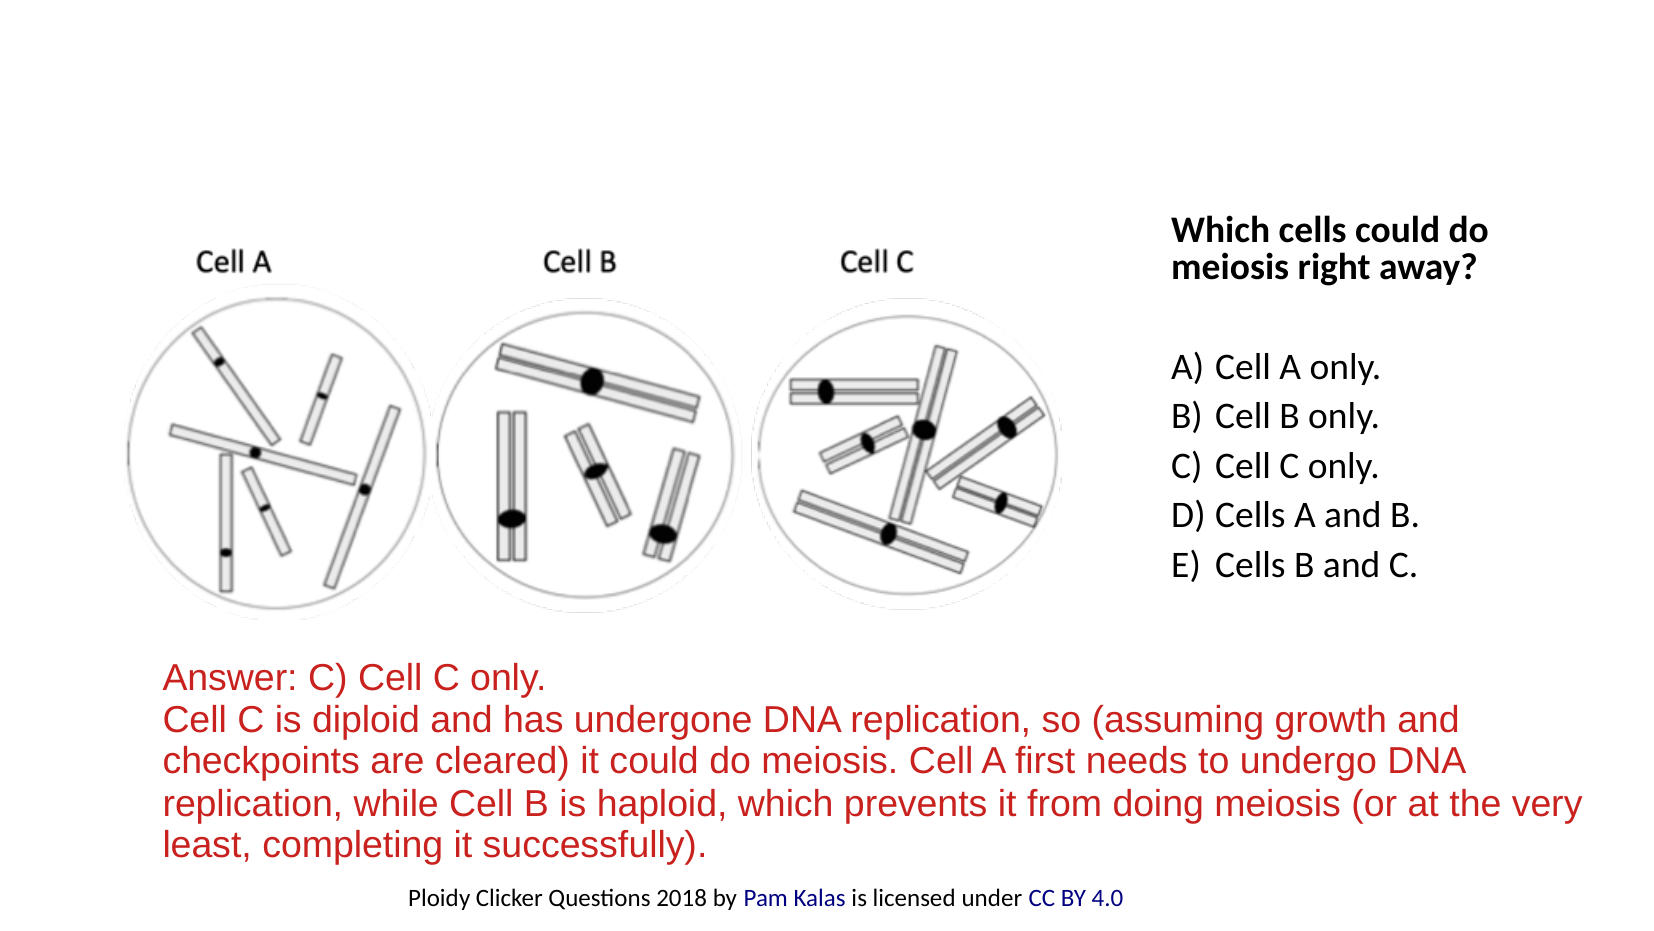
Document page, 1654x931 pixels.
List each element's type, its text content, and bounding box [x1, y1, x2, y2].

text_box Which cells could do meiosis right away? Cell A only. Cell B only. Cell C only. Cells A and B. Cells B and C. [1156, 206, 1595, 648]
text_box Answer: C) Cell C only. Cell C is diploid and has undergone DNA replication, so (assuming growth and checkpoints are cleared) it could do meiosis. Cell A first needs to undergo DNA replication, while Cell B is haploid, which prevents it from doing meiosis (or at the very least, completing it successfully). [147, 648, 1625, 874]
picture [123, 233, 1063, 621]
text_box Ploidy Clicker Questions 2018 by Pam Kalas is licensed under CC BY 4.0 [393, 879, 1145, 926]
